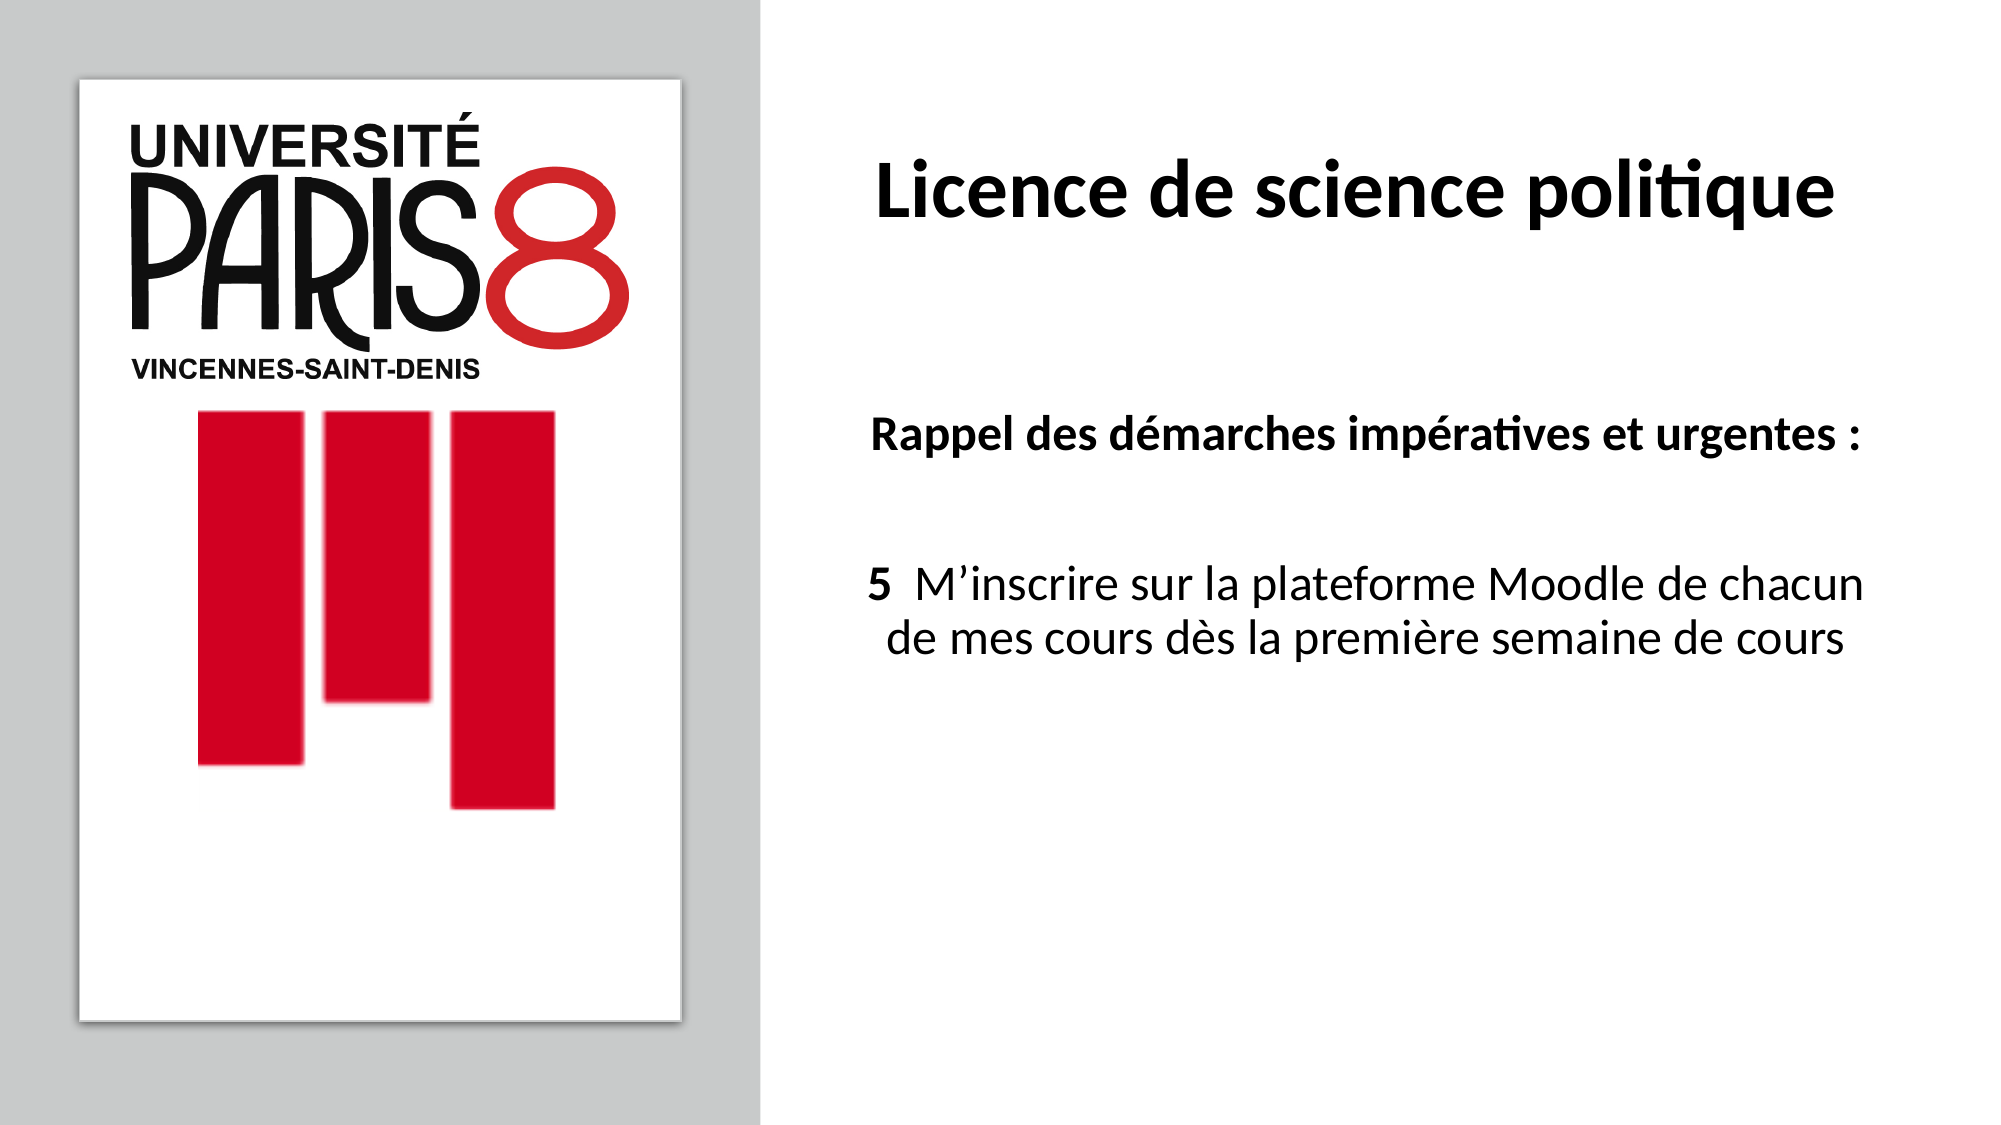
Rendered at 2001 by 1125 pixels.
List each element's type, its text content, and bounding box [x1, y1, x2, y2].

picture [131, 112, 629, 379]
picture [198, 409, 563, 816]
title Licence de science politique [839, 103, 1893, 379]
list Rappel des démarches impératives et urgentes : 5 M’inscrire sur la plateforme Moodle de chacun de mes cours dès la première semaine de cours [839, 399, 1893, 1021]
text_box [0, 0, 761, 1125]
